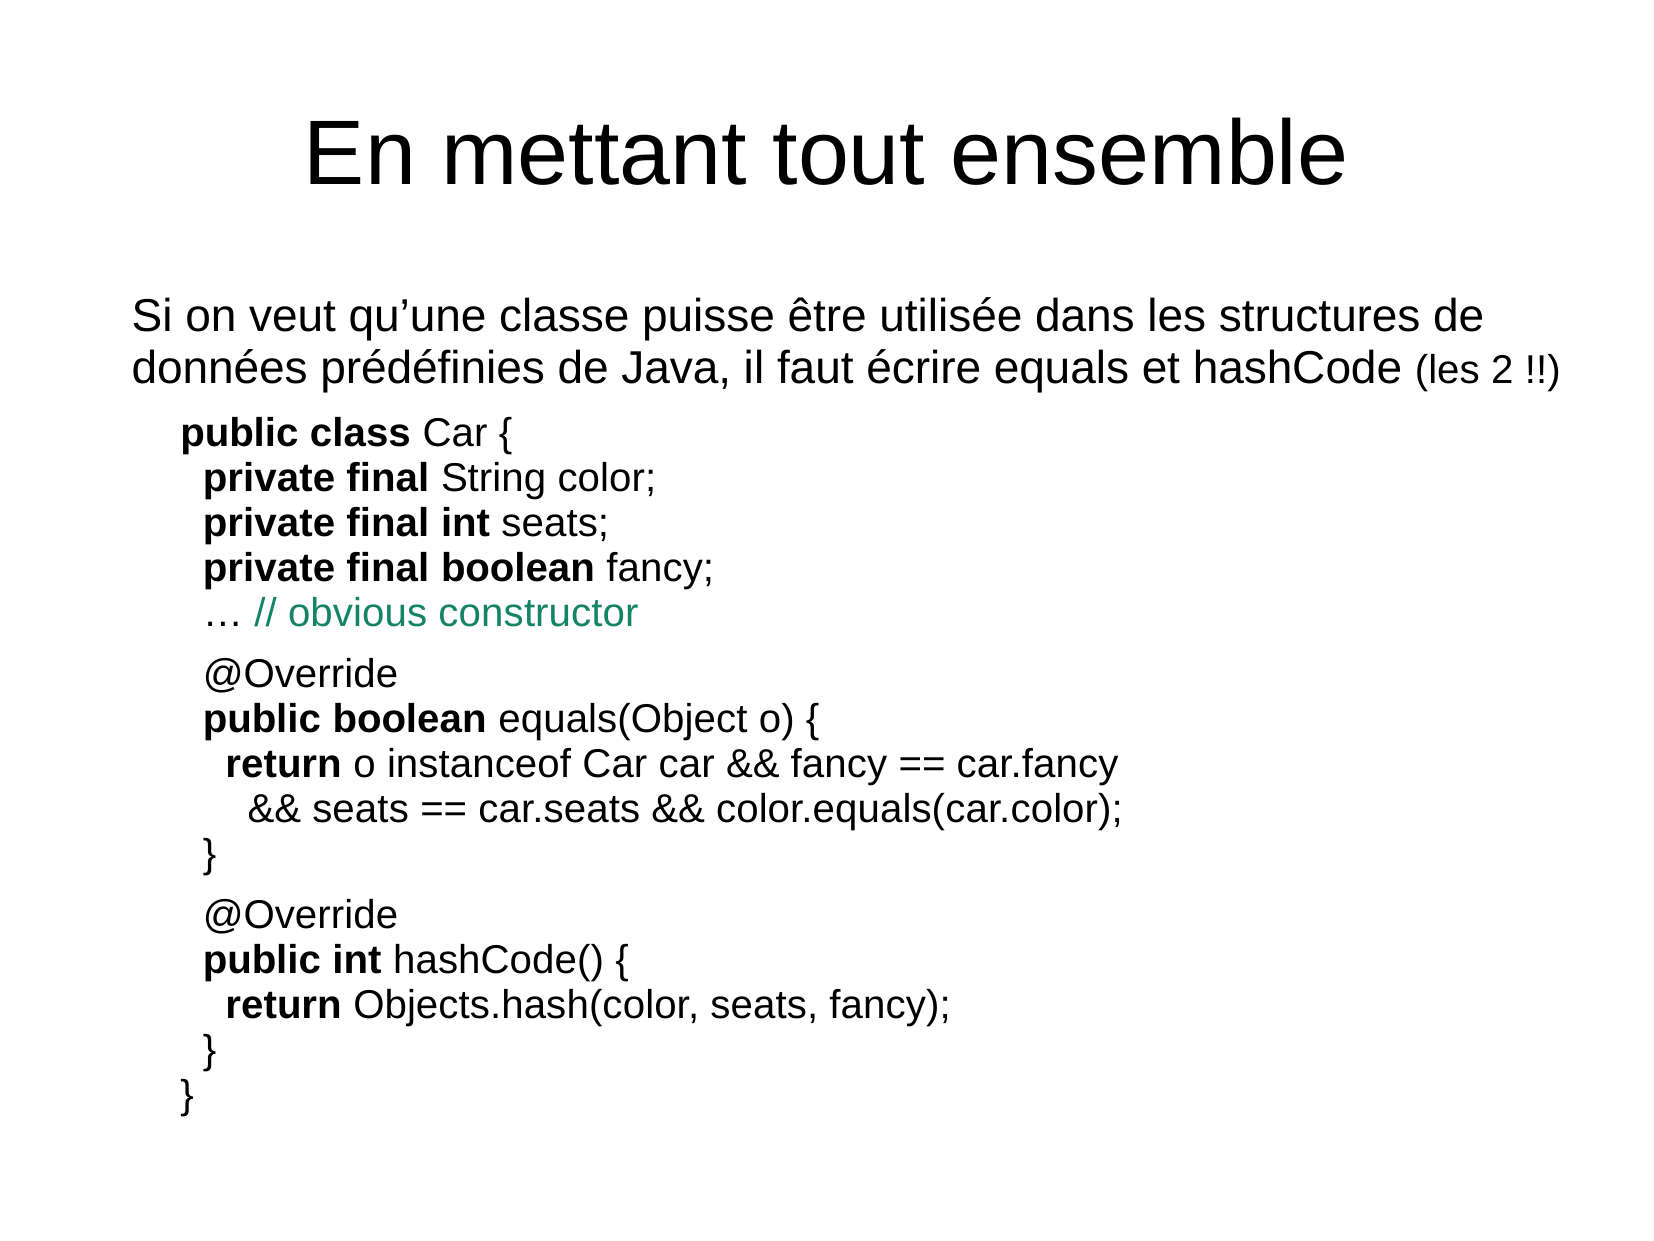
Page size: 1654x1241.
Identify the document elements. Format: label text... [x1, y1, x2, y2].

list Si on veut qu’une classe puisse être utilisée dans les structures de données prédéfinies de Java, il faut écrire equals et hashCode (les 2 !!) public class Car { private final String color; private final int seats; private final boolean fancy; … // obvious constructor @Override public boolean equals(Object o) { return o instanceof Car car && fancy == car.fancy && seats == car.seats && color.equals(car.color); } @Override public int hashCode() { return Objects.hash(color, seats, fancy); } } [82, 290, 1571, 1141]
title En mettant tout ensemble [82, 49, 1571, 257]
